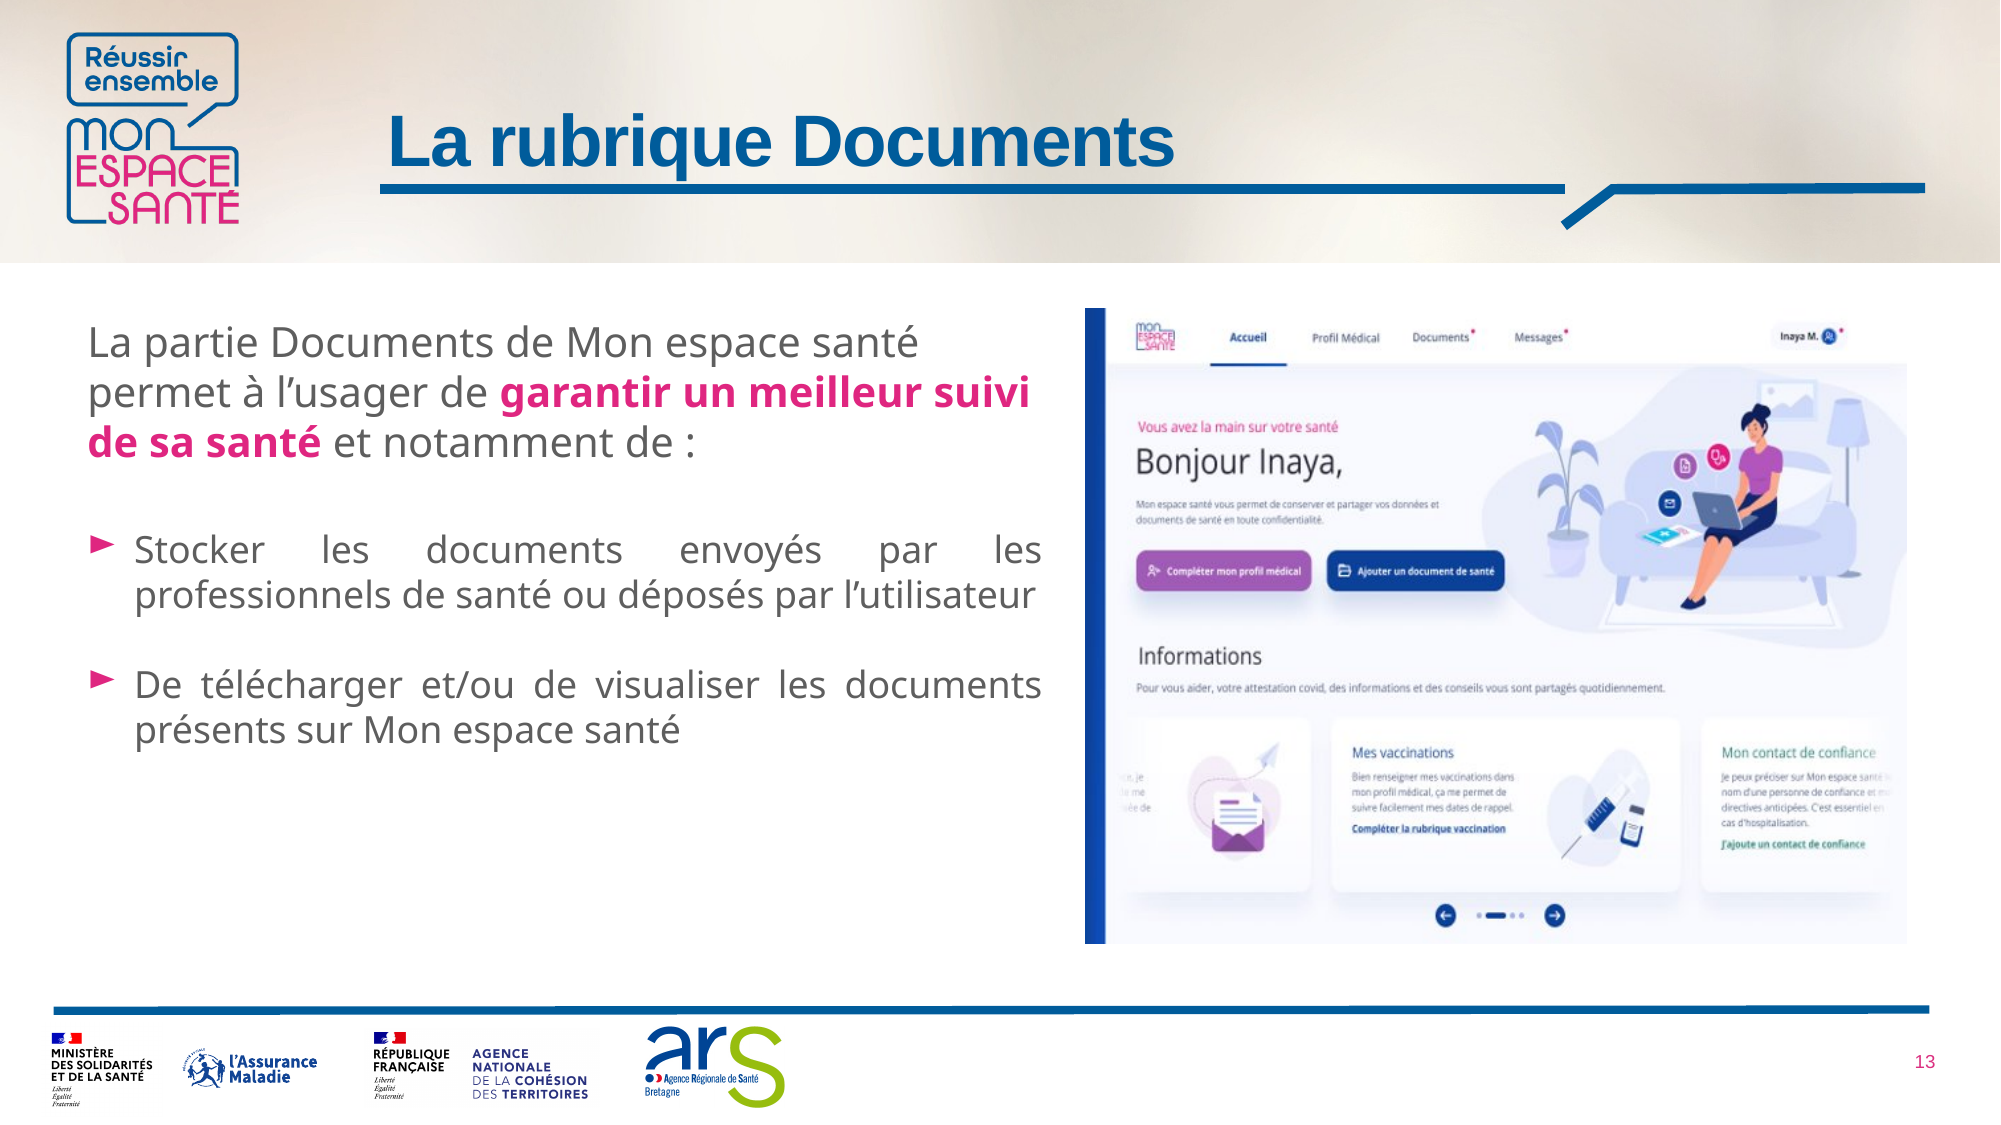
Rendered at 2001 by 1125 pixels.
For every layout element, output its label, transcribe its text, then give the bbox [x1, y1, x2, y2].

title La rubrique Documents [379, 2, 1526, 189]
picture [41, 1022, 163, 1117]
picture [0, 0, 2000, 263]
text_box La partie Documents de Mon espace santé permet à l’usager de garantir un meilleur suivi de sa santé et notamment de : Stocker les documents envoyés par les professionnels de santé ou déposés par l’utilisateur De télécharger et/ou de visualiser les documents présents sur Mon espace santé [72, 308, 1058, 759]
picture [364, 1028, 600, 1108]
picture [1085, 308, 1907, 944]
picture [645, 1026, 785, 1108]
